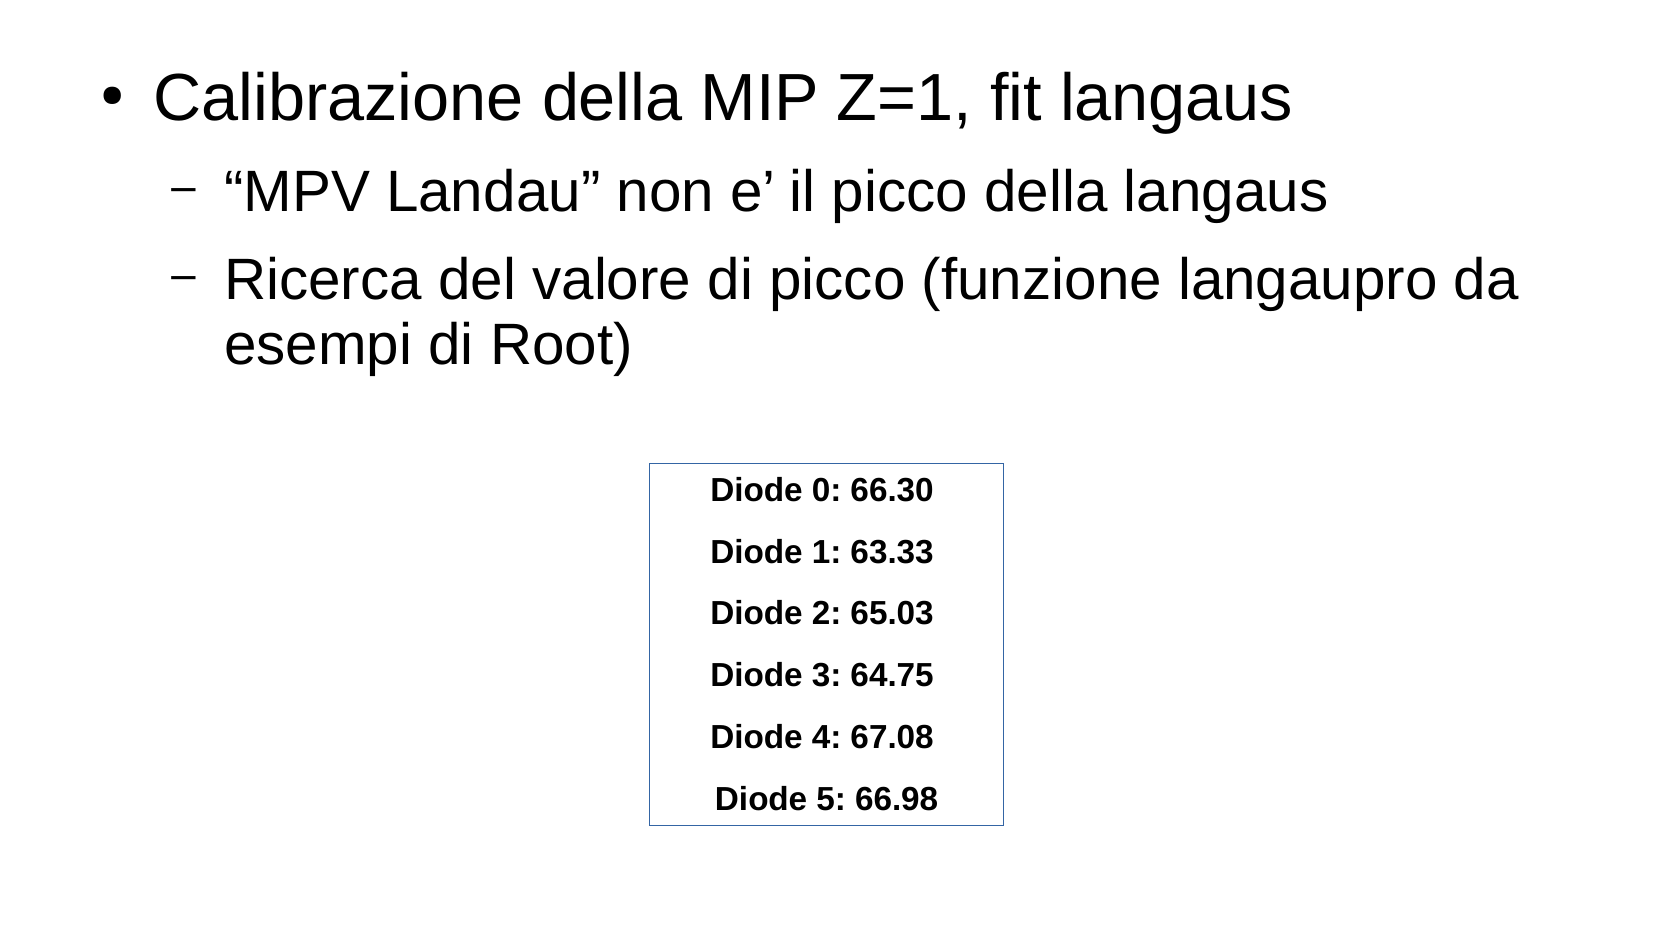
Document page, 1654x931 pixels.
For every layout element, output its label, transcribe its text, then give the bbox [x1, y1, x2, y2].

text_box Diode 0: 66.30 Diode 1: 63.33 Diode 2: 65.03 Diode 3: 64.75 Diode 4: 67.08 Diode 5: 66.98 [649, 463, 1004, 826]
list Calibrazione della MIP Z=1, fit langaus “MPV Landau” non e’ il picco della langaus Ricerca del valore di picco (funzione langaupro da esempi di Root) [82, 60, 1571, 757]
